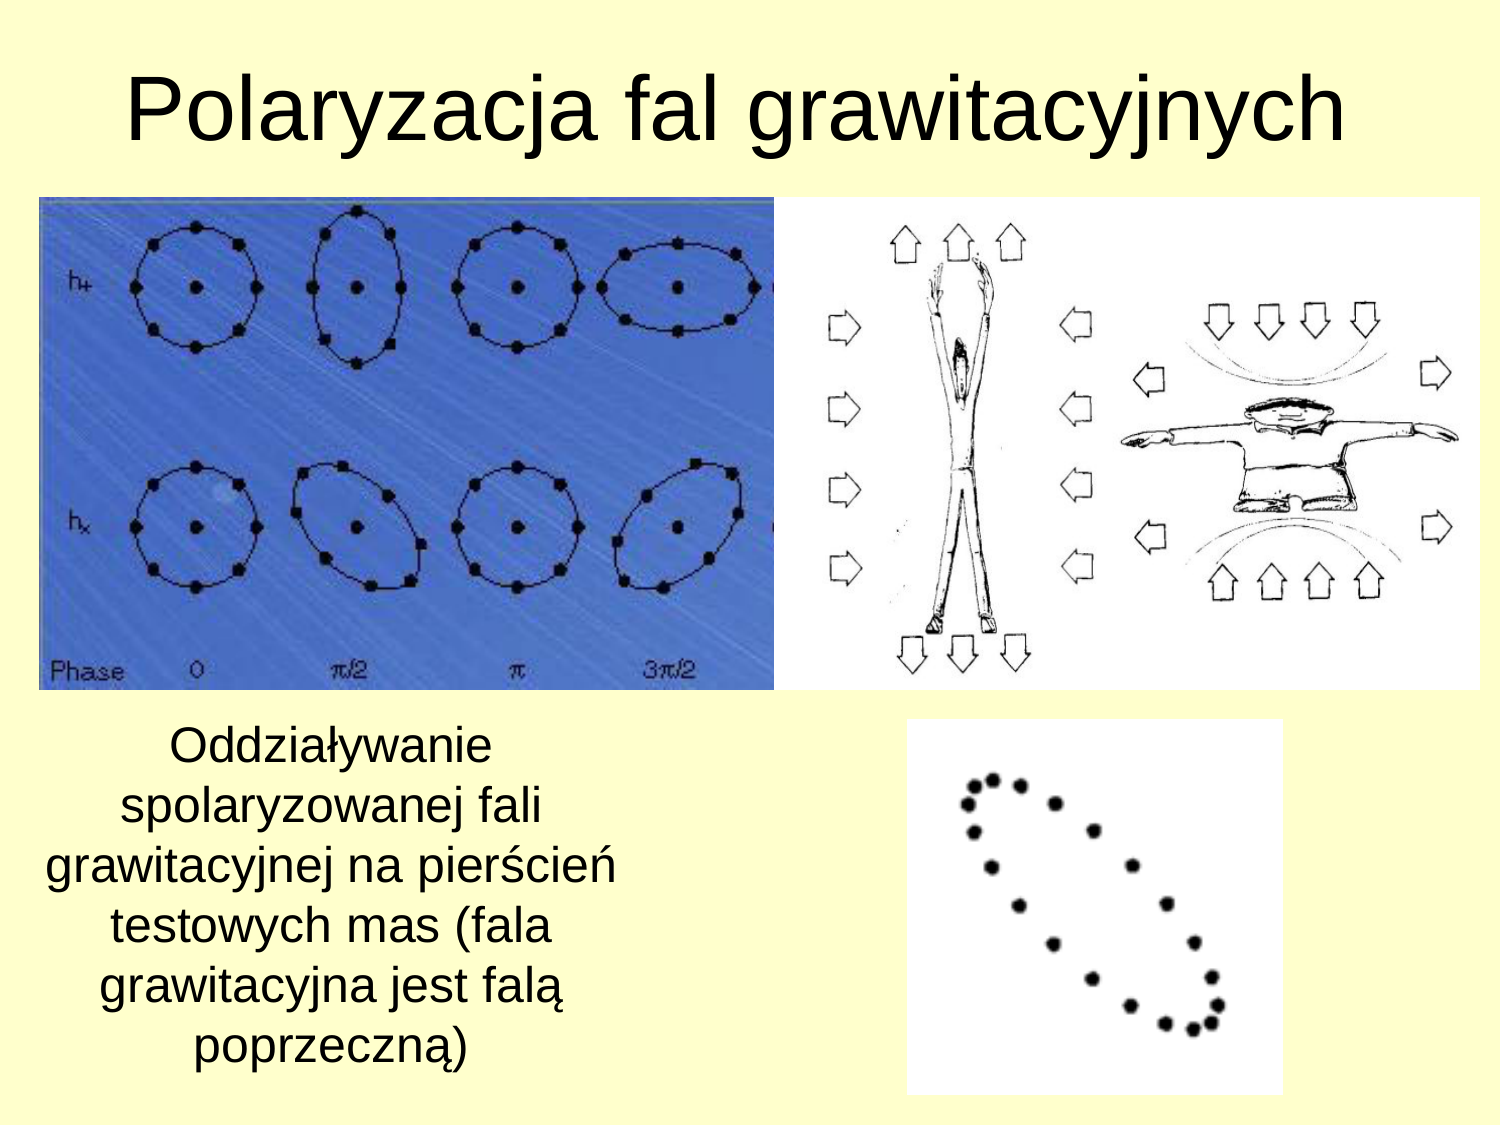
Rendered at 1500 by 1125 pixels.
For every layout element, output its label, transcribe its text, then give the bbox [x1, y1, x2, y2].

text_box Oddziaływanie spolaryzowanej fali grawitacyjnej na pierścień testowych mas (fala grawitacyjna jest falą poprzeczną) [30, 704, 634, 1081]
picture [907, 719, 1283, 1096]
picture [39, 197, 1480, 691]
title Polaryzacja fal grawitacyjnych [75, 9, 1426, 197]
